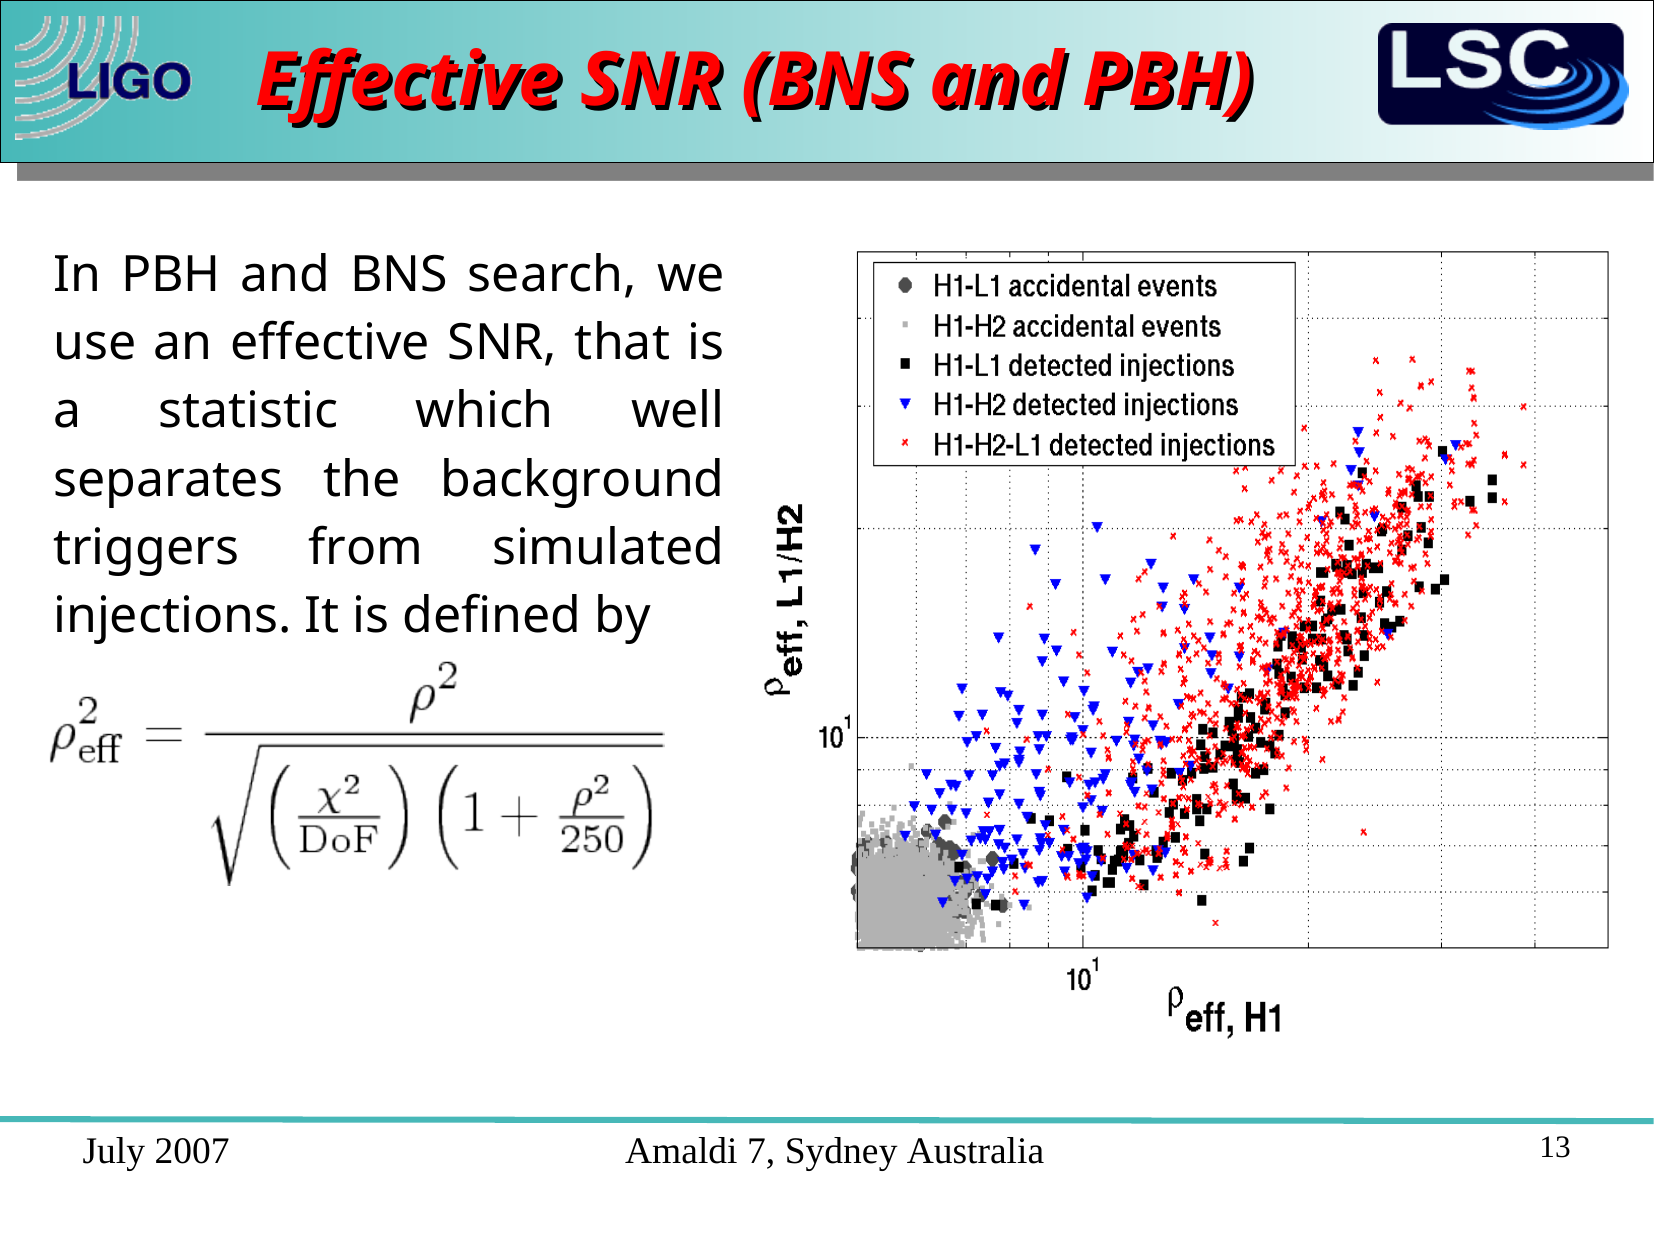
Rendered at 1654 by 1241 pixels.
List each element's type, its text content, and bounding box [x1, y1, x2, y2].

picture [1378, 23, 1629, 130]
picture [731, 186, 1654, 1059]
text_box In PBH and BNS search, we use an effective SNR, that is a statistic which well separates the background triggers from simulated injections. It is defined by [38, 230, 740, 911]
picture [15, 16, 192, 140]
text_box Effective SNR (BNS and PBH) [240, 18, 1335, 126]
